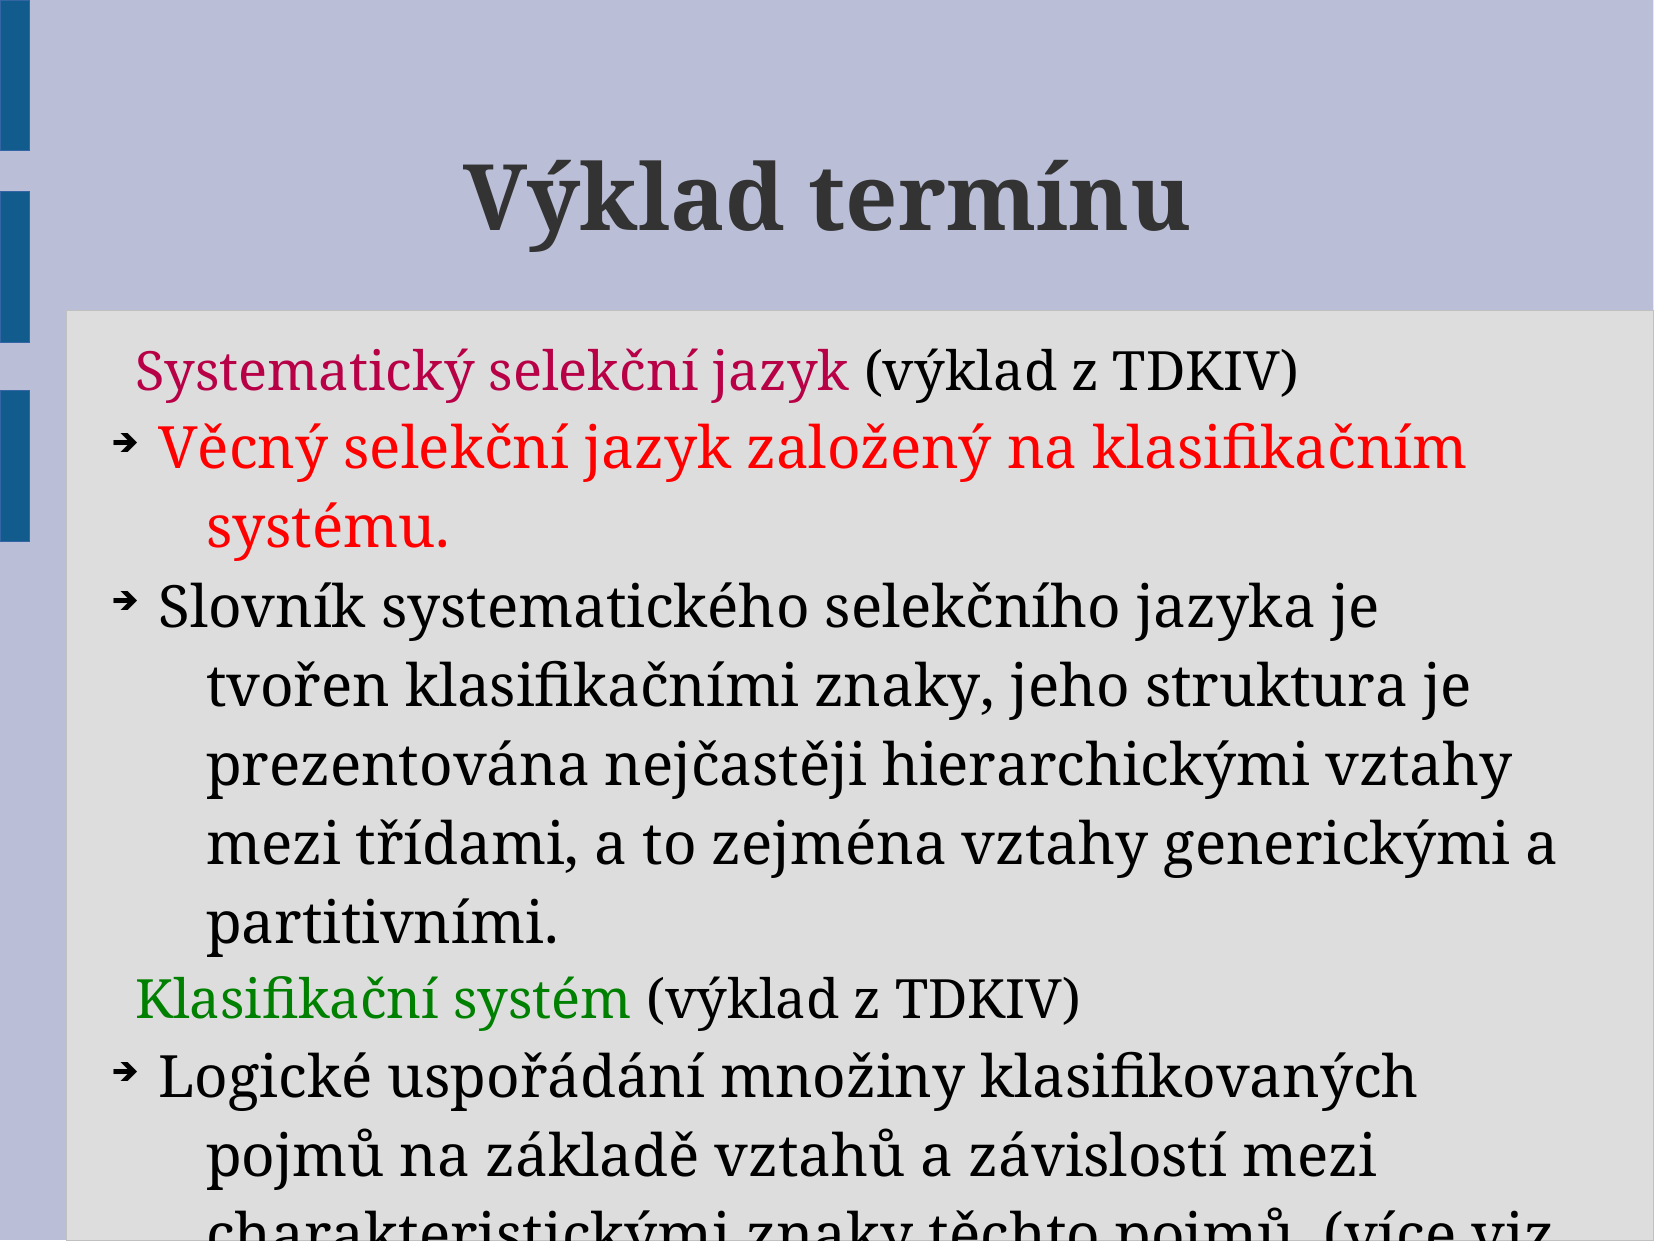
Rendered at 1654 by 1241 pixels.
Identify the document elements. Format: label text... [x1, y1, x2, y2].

title Výklad termínu [121, 98, 1534, 291]
list Systematický selekční jazyk (výklad z TDKIV) Věcný selekční jazyk založený na klasifikačním systému. Slovník systematického selekčního jazyka je tvořen klasifikačními znaky, jeho struktura je prezentována nejčastěji hierarchickými vztahy mezi třídami, a to zejména vztahy generickými a partitivními. Klasifikační systém (výklad z TDKIV) Logické uspořádání množiny klasifikovaných pojmů na základě vztahů a závislostí mezi charakteristickými znaky těchto pojmů. (více viz výklad TDKIV). [64, 332, 1565, 1175]
